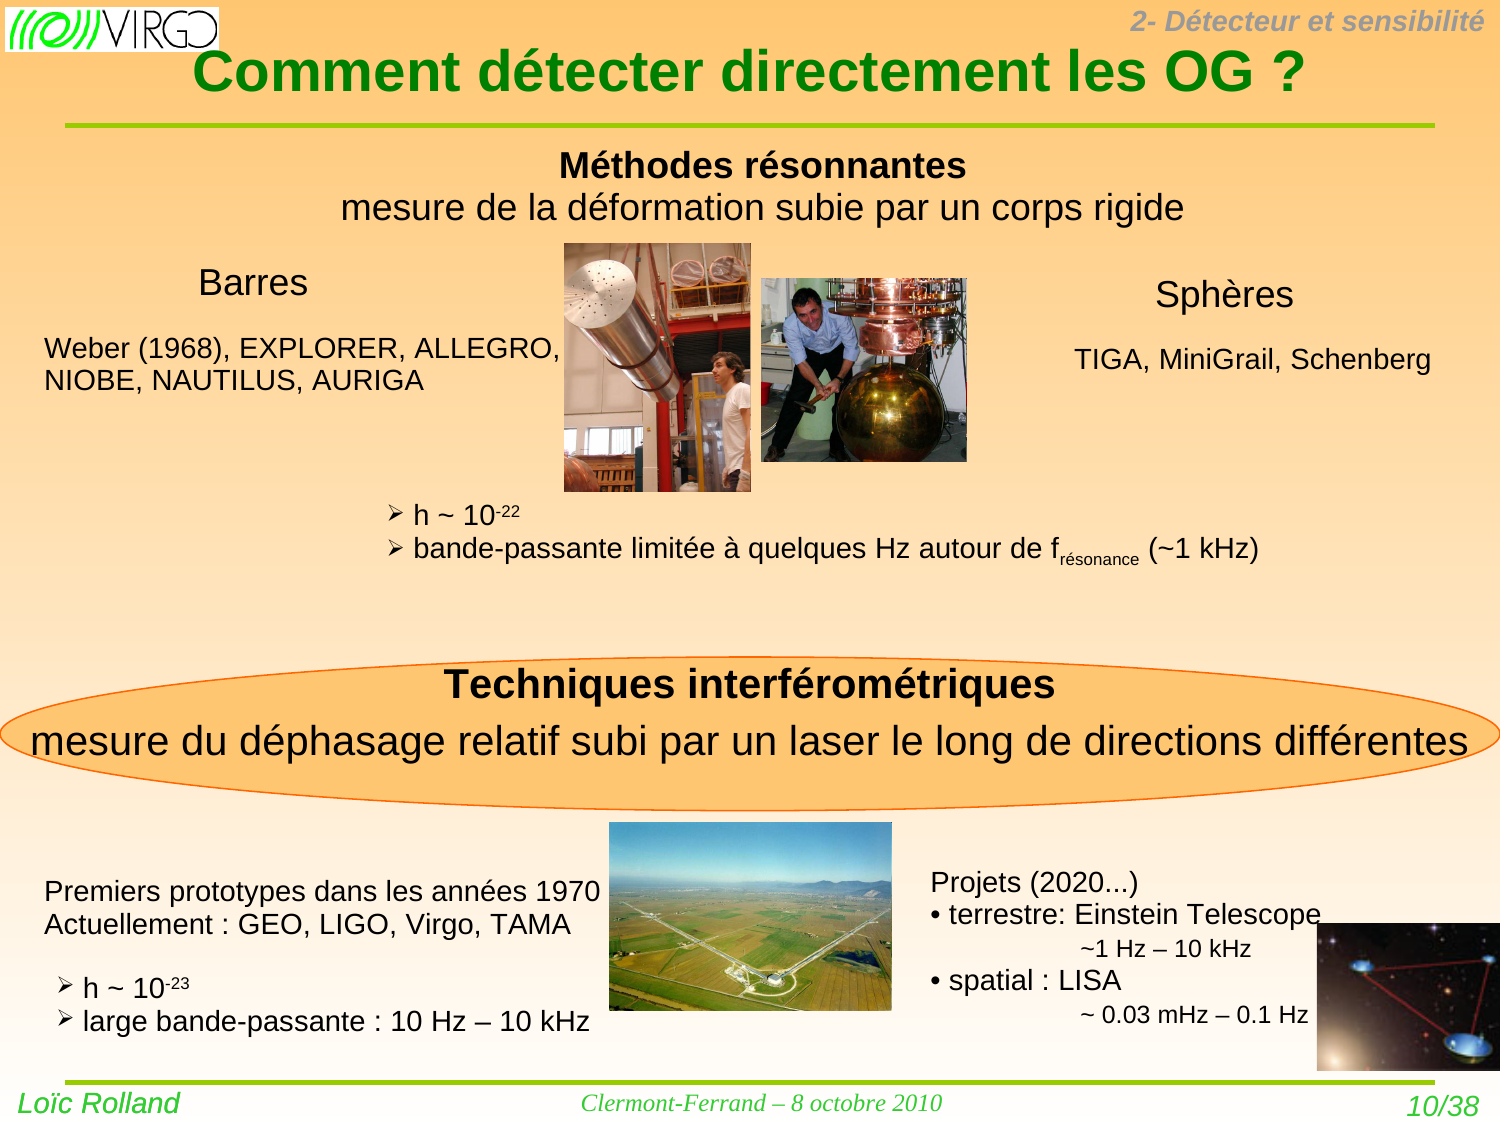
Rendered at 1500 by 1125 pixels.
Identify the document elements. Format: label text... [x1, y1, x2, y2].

text_box [104, 773, 1396, 811]
picture [5, 7, 75, 52]
text_box TIGA, MiniGrail, Schenberg [1045, 335, 1447, 384]
picture [1316, 923, 1500, 1071]
text_box h ~ 10-22 bande-passante limitée à quelques Hz autour de frésonance (~1 kHz) [371, 491, 1294, 578]
list Techniques interférométriques mesure du déphasage relatif subi par un laser le long de directions différentes [0, 652, 1500, 773]
text_box Sphères [1140, 266, 1310, 324]
picture [761, 278, 967, 462]
text_box 2- Détecteur et sensibilité [1048, 0, 1500, 46]
text_box Premiers prototypes dans les années 1970 Actuellement : GEO, LIGO, Virgo, TAMA [29, 867, 632, 949]
text_box Projets (2020...) terrestre: Einstein Telescope ~1 Hz – 10 kHz spatial : LISA ~ 0.03 mHz – 0.1 Hz [915, 857, 1365, 1038]
text_box h ~ 10-23 large bande-passante : 10 Hz – 10 kHz [41, 964, 609, 1046]
text_box Méthodes résonnantes mesure de la déformation subie par un corps rigide [325, 137, 1200, 237]
title Comment détecter directement les OG ? [75, 7, 1426, 135]
text_box Barres [183, 254, 324, 312]
picture [564, 243, 751, 491]
picture [609, 822, 892, 1011]
text_box Weber (1968), EXPLORER, ALLEGRO, NIOBE, NAUTILUS, AURIGA [29, 323, 588, 405]
